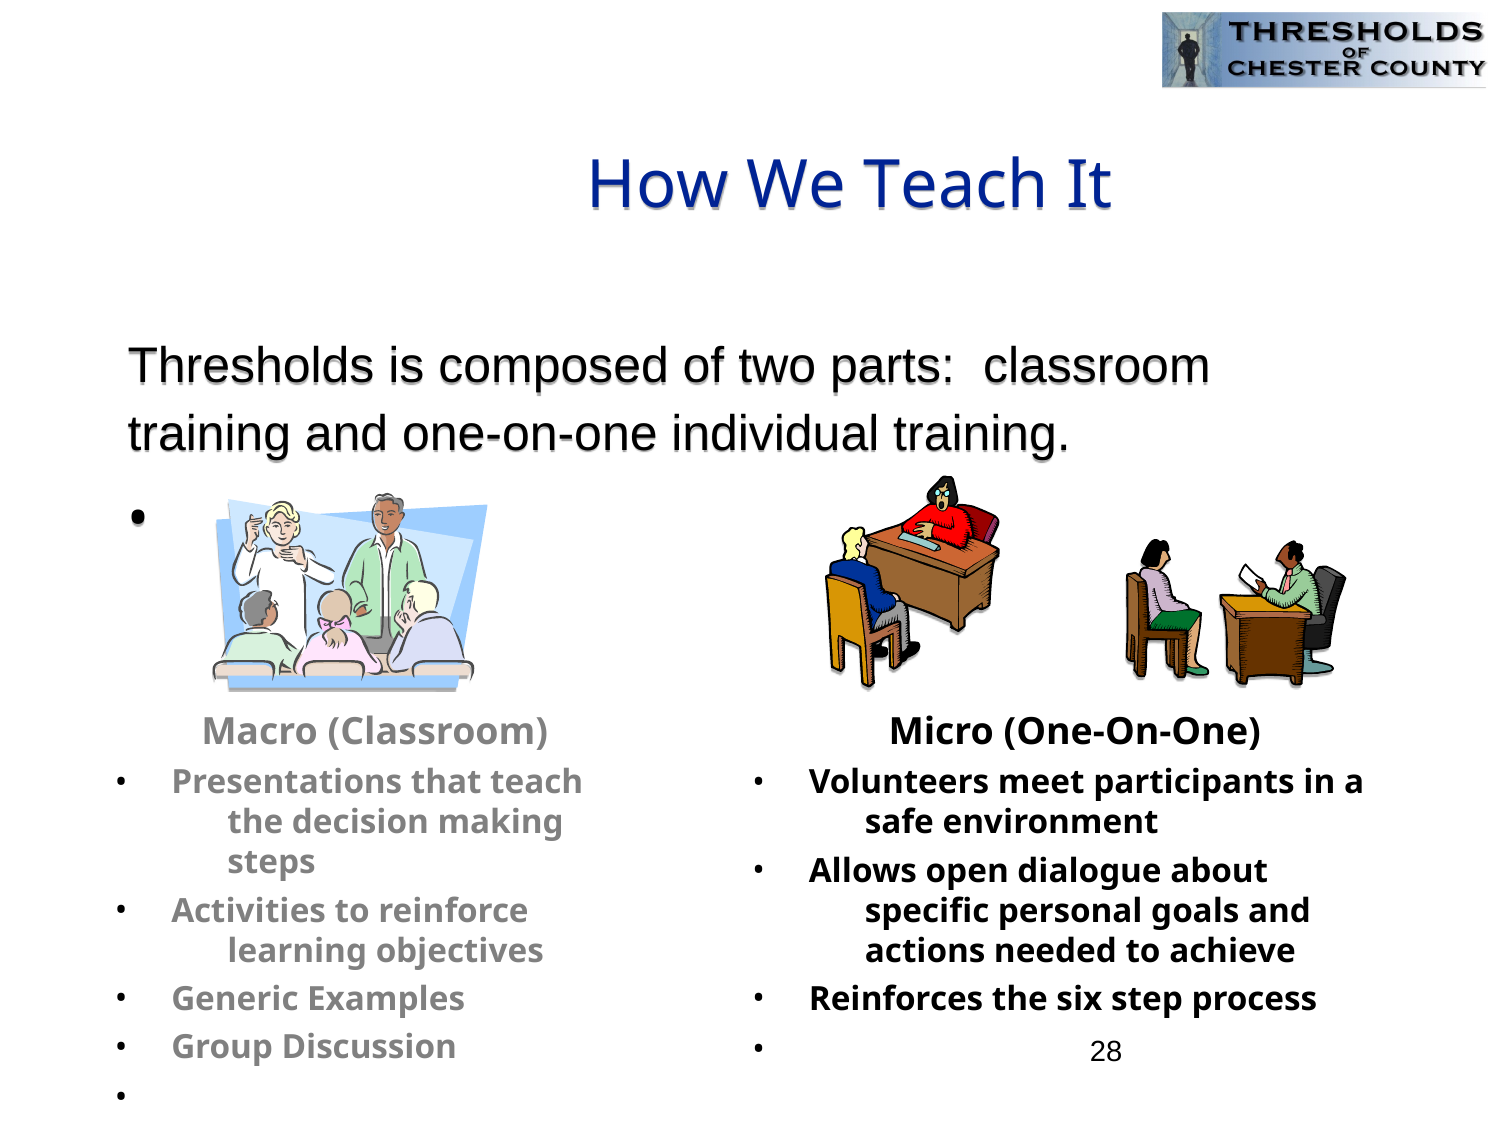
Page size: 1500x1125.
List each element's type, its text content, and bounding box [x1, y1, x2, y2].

text_box 28 [1074, 1025, 1388, 1101]
picture [825, 473, 1004, 688]
title How We Teach It [312, 87, 1388, 276]
list Thresholds is composed of two parts: classroom training and one-on-one individual training. [112, 324, 1388, 479]
text_box Micro (One-On-One) Volunteers meet participants in a safe environment Allows open dialogue about specific personal goals and actions needed to achieve Reinforces the six step process [737, 700, 1413, 1025]
picture [1125, 531, 1348, 686]
picture [212, 492, 488, 688]
text_box Macro (Classroom) Presentations that teach the decision making steps Activities to reinforce learning objectives Generic Examples Group Discussion [100, 700, 650, 1025]
